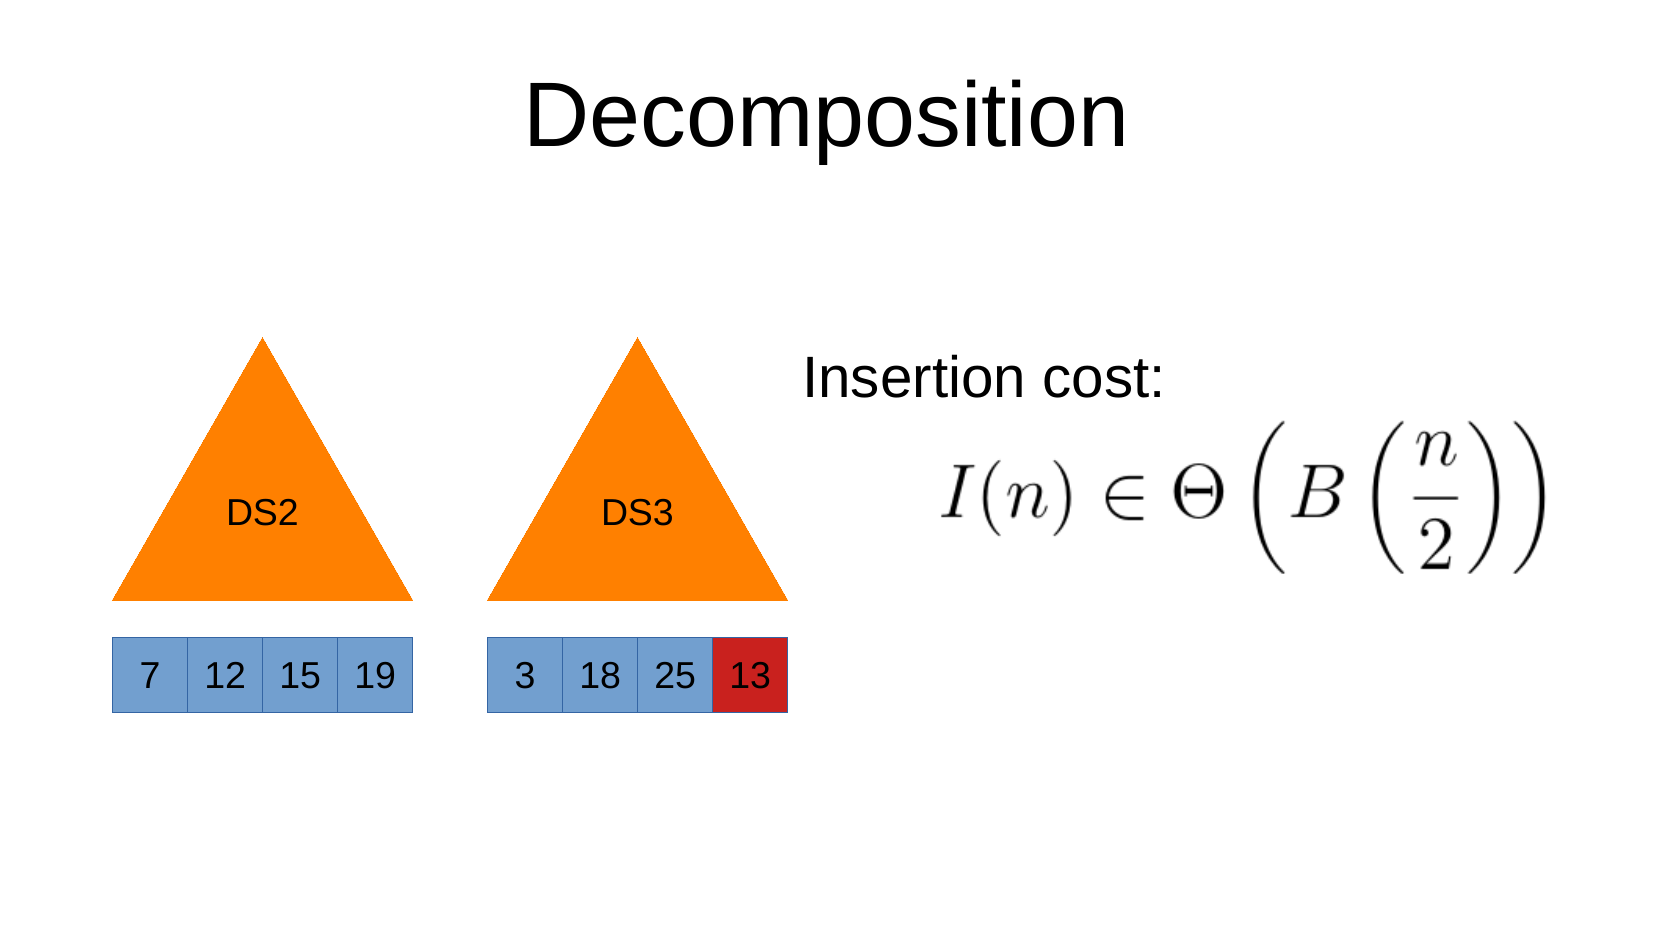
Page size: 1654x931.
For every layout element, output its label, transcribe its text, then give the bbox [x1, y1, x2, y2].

text_box DS3 [487, 337, 788, 601]
text_box 3 [487, 637, 562, 713]
text_box 13 [713, 637, 788, 713]
text_box DS2 [112, 337, 413, 601]
text_box 7 [112, 637, 188, 713]
text_box Insertion cost: [787, 337, 1201, 418]
picture [918, 374, 1576, 607]
text_box 19 [338, 637, 413, 713]
text_box 12 [188, 637, 262, 713]
text_box 15 [262, 637, 338, 713]
text_box 25 [638, 637, 713, 713]
title Decomposition [82, 37, 1571, 193]
text_box 18 [562, 637, 638, 713]
